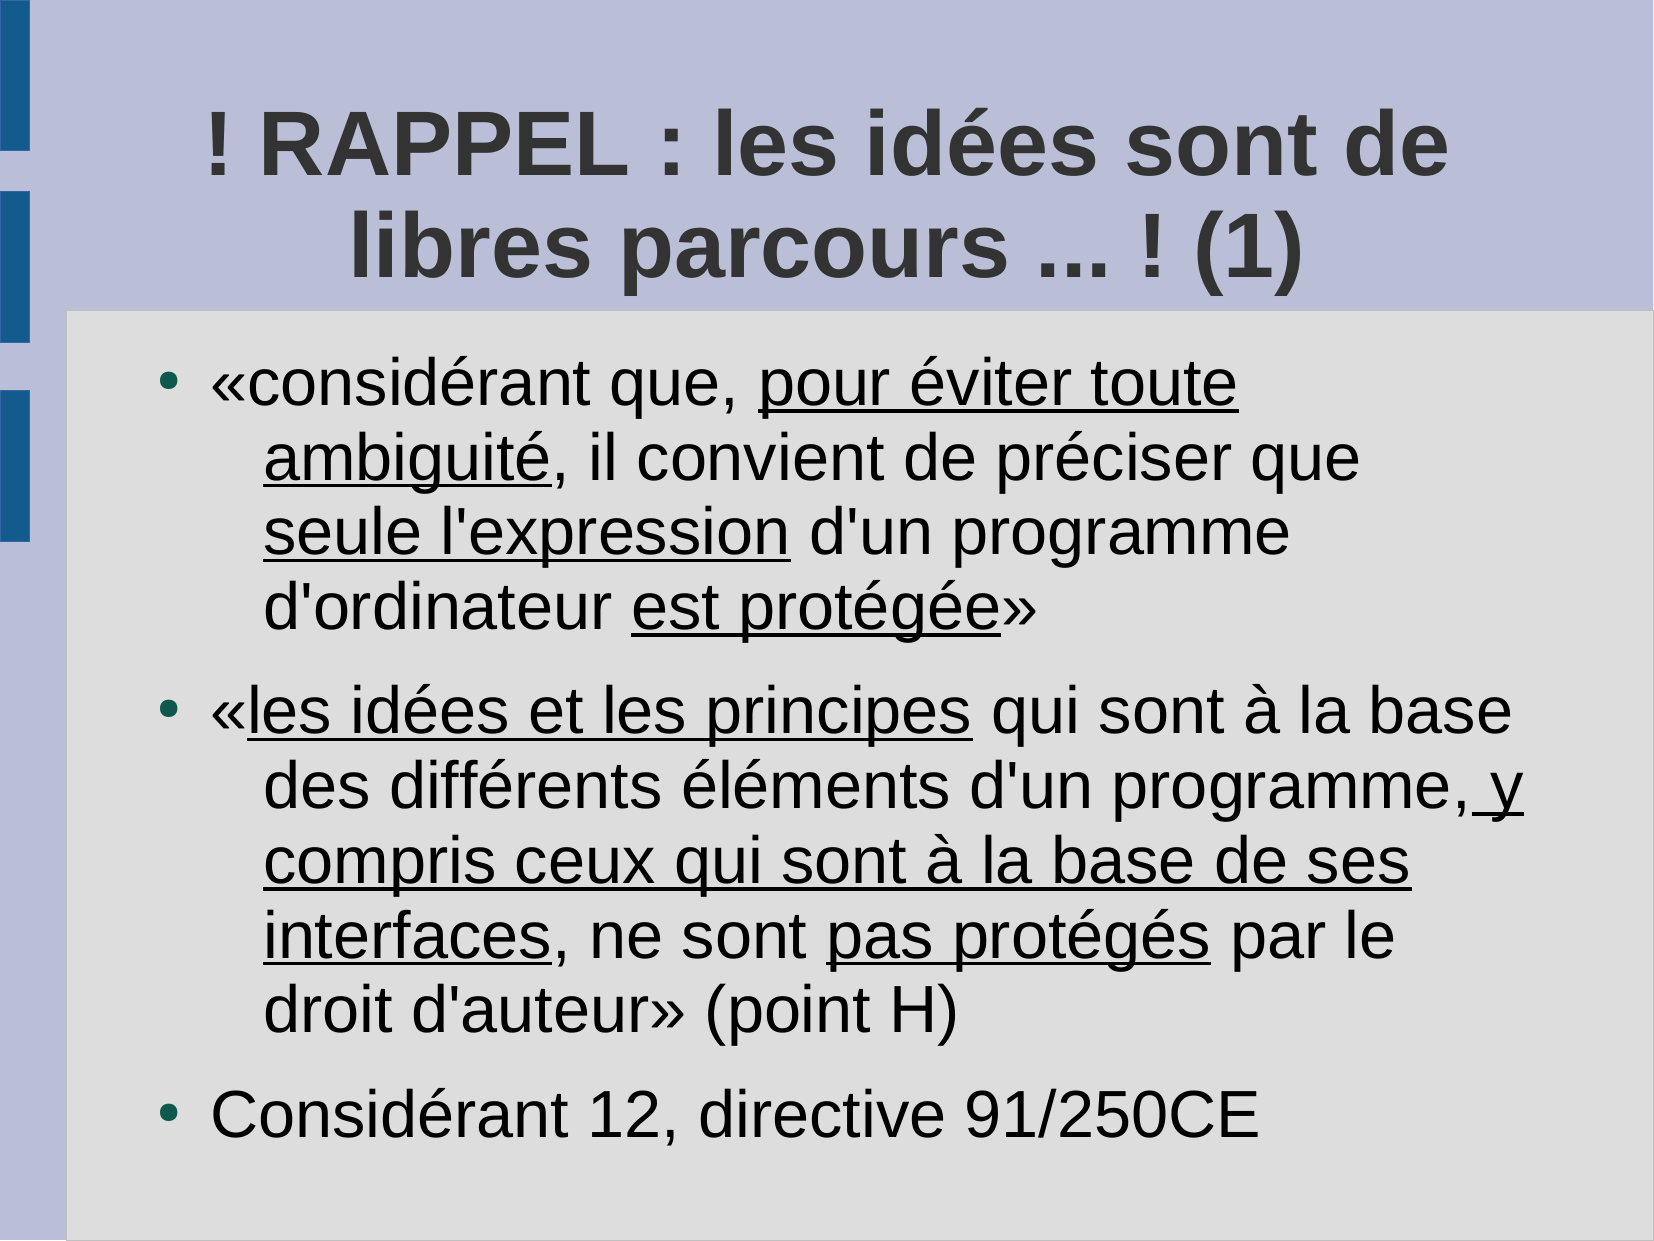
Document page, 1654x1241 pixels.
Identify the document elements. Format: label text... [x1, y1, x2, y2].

title ! RAPPEL : les idées sont de libres parcours ... ! (1) [121, 76, 1534, 313]
list «considérant que, pour éviter toute ambiguité, il convient de préciser que seule l'expression d'un programme d'ordinateur est protégée» «les idées et les principes qui sont à la base des différents éléments d'un programme, y compris ceux qui sont à la base de ses interfaces, ne sont pas protégés par le droit d'auteur» (point H) Considérant 12, directive 91/250CE [121, 344, 1534, 1127]
